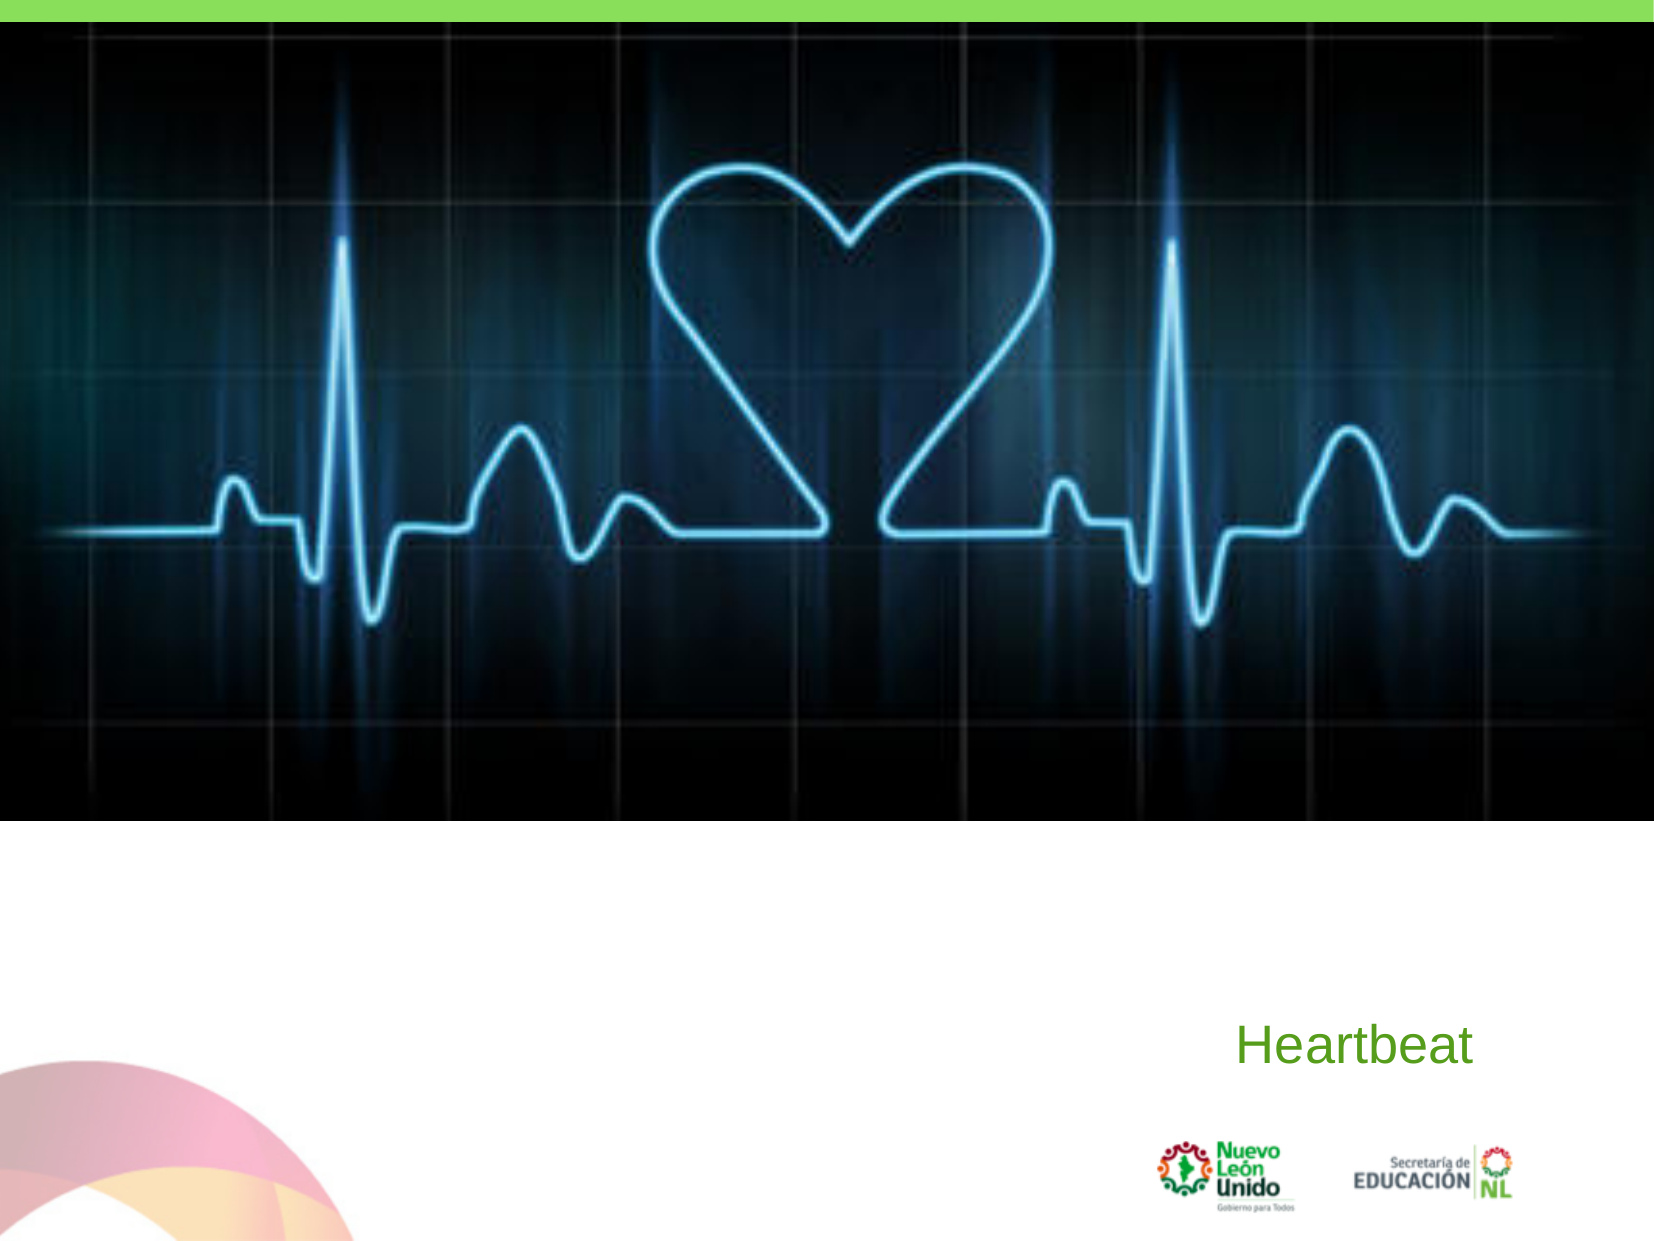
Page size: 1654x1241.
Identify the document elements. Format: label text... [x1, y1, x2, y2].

text_box Heartbeat [1221, 1006, 1559, 1088]
picture [0, 0, 1654, 1241]
